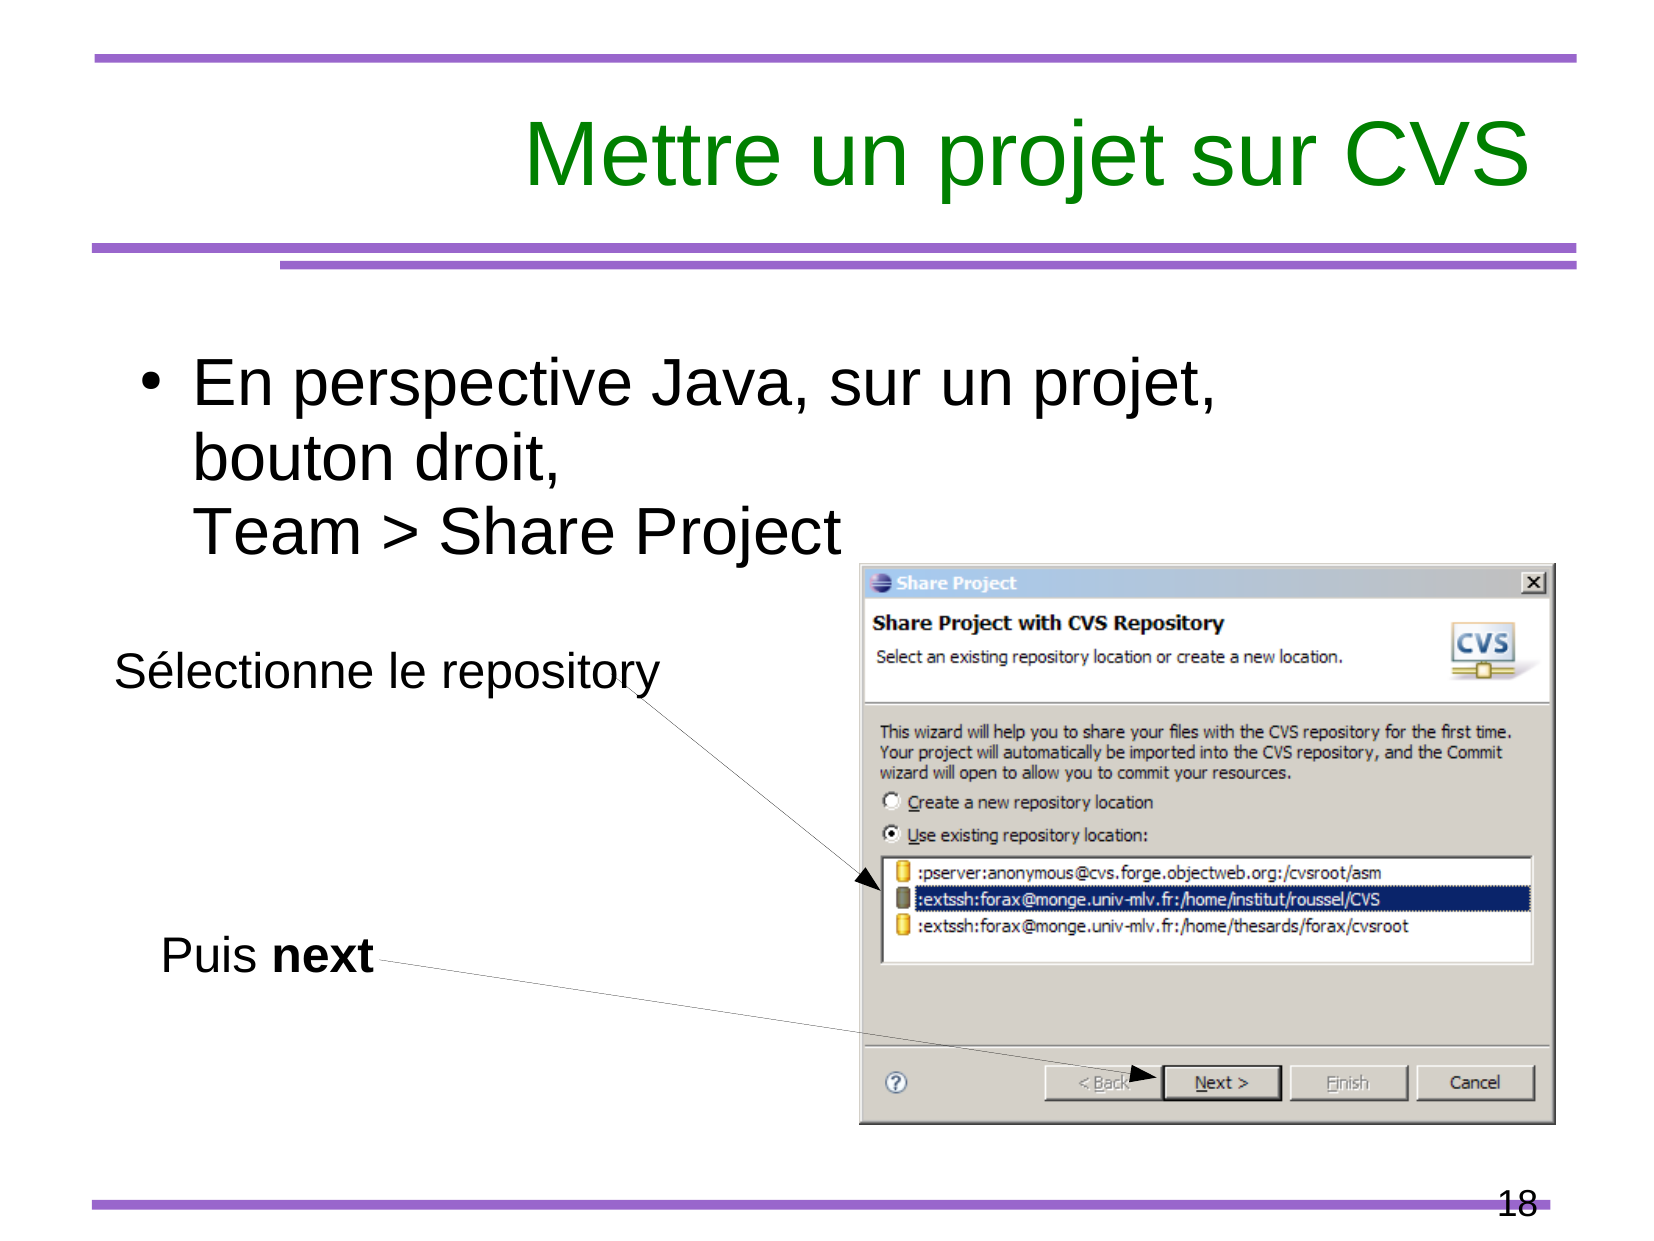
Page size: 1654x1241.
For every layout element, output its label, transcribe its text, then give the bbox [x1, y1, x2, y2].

text_box Puis next [160, 926, 384, 983]
text_box Sélectionne le repository [113, 642, 690, 699]
list En perspective Java, sur un projet, bouton droit, Team > Share Project [121, 344, 1534, 1165]
title Mettre un projet sur CVS [121, 49, 1534, 257]
picture [1534, 563, 1556, 1125]
